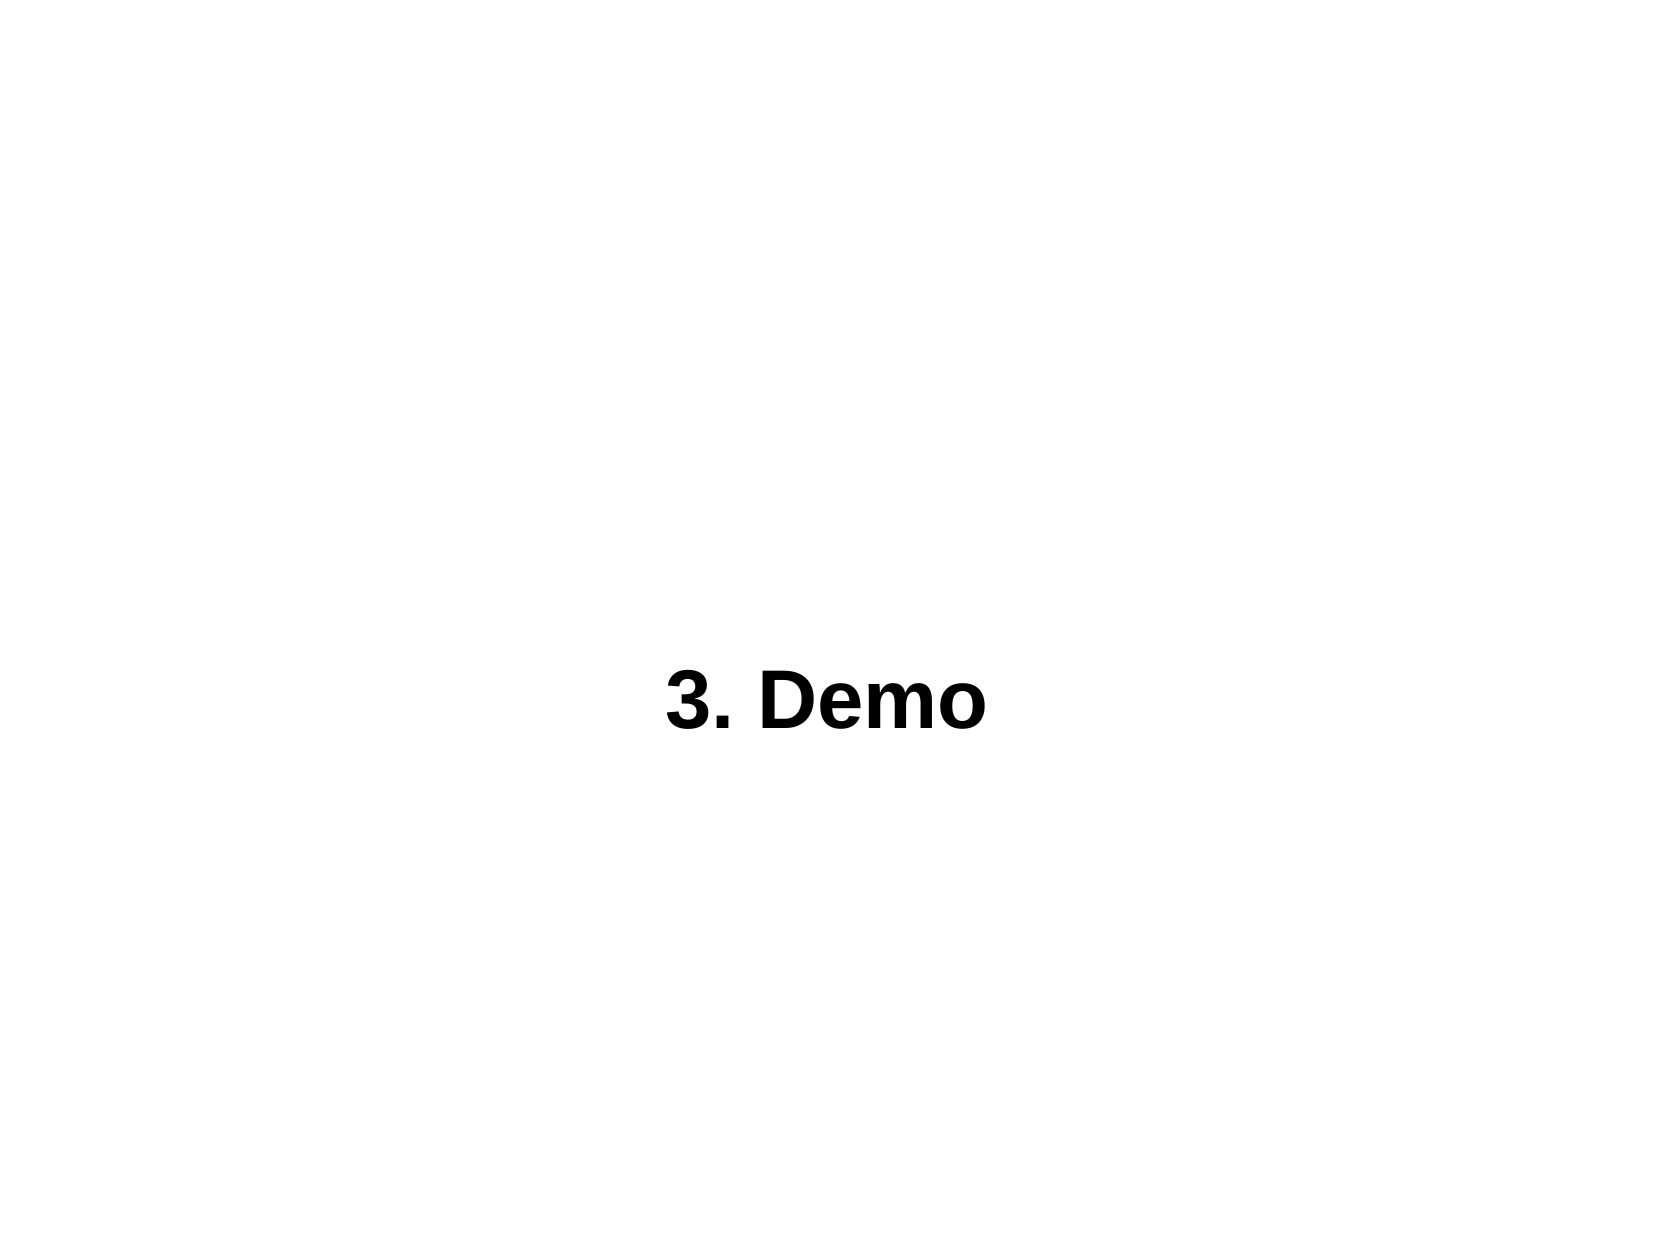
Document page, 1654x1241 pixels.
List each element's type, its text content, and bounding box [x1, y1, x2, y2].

subtitle 3. Demo [82, 290, 1571, 1109]
